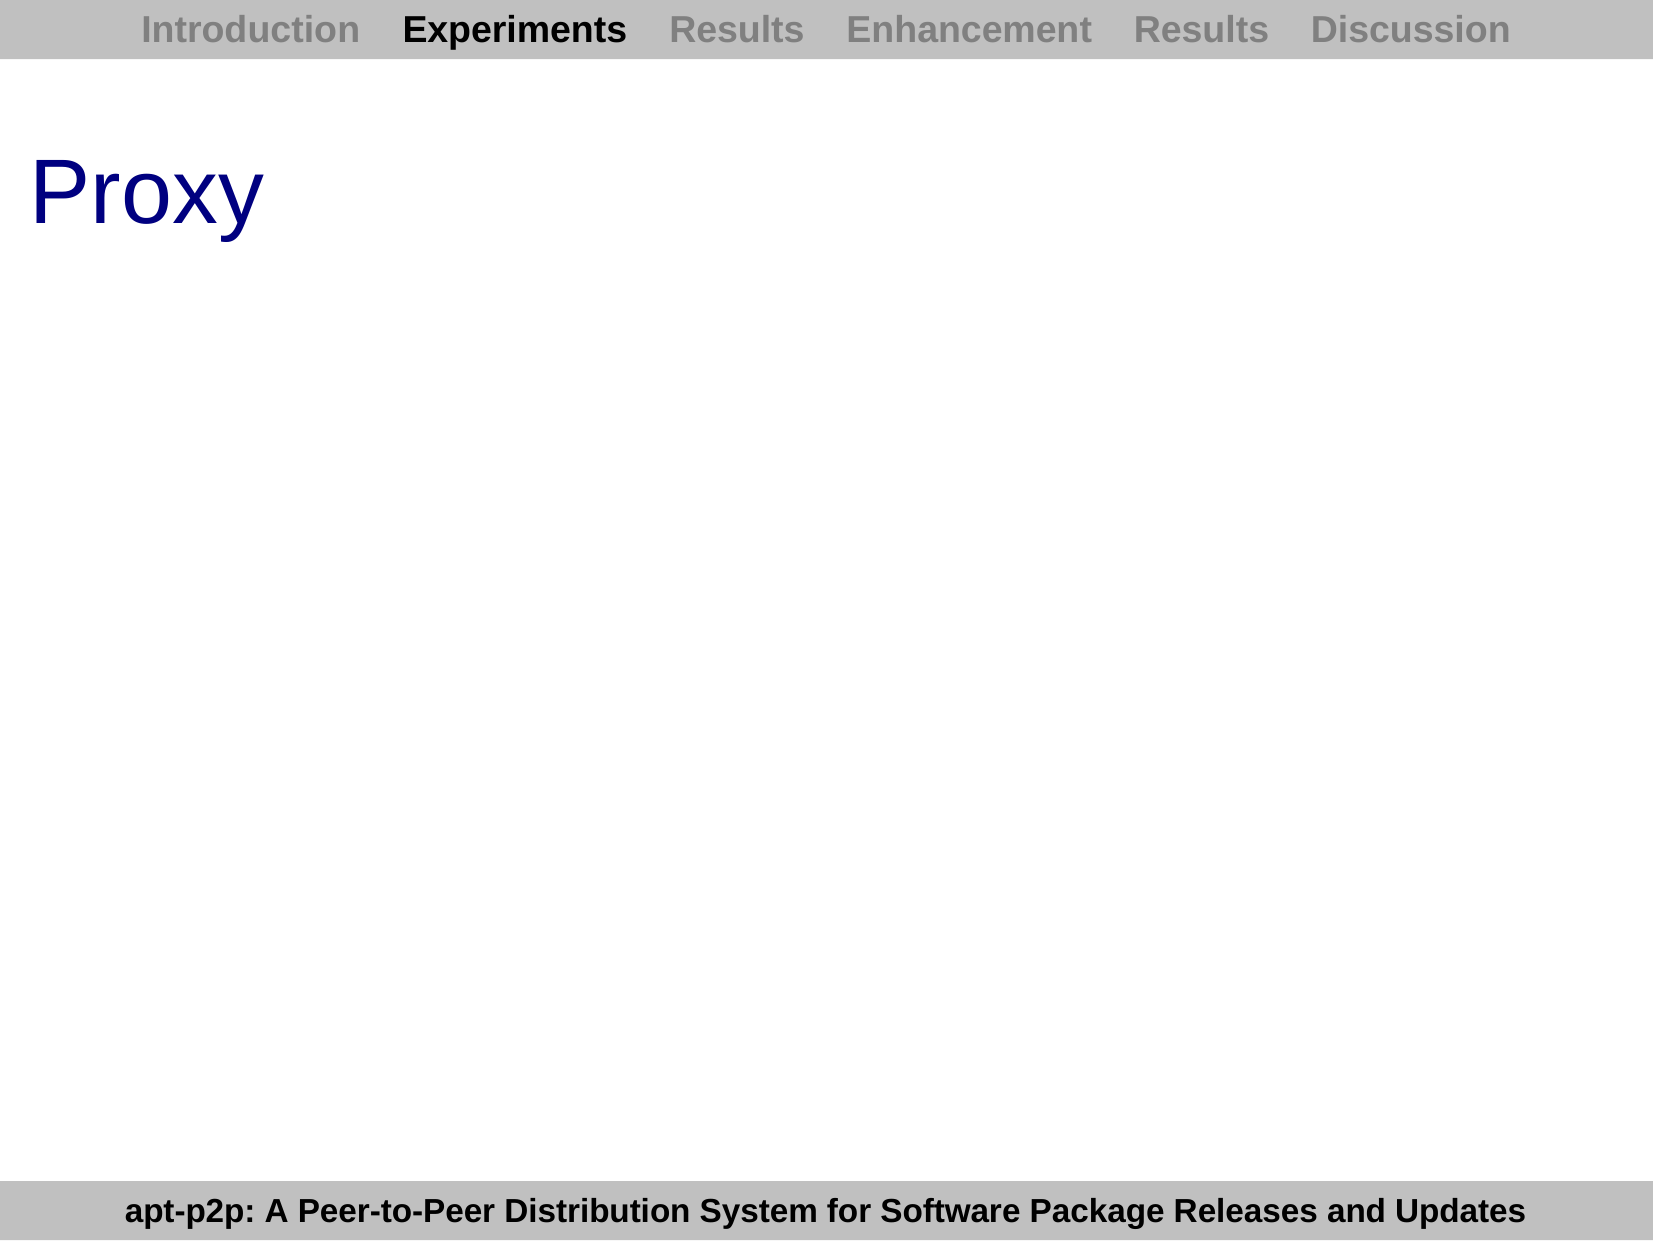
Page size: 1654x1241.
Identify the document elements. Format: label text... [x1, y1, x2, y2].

title Proxy [29, 88, 1442, 296]
